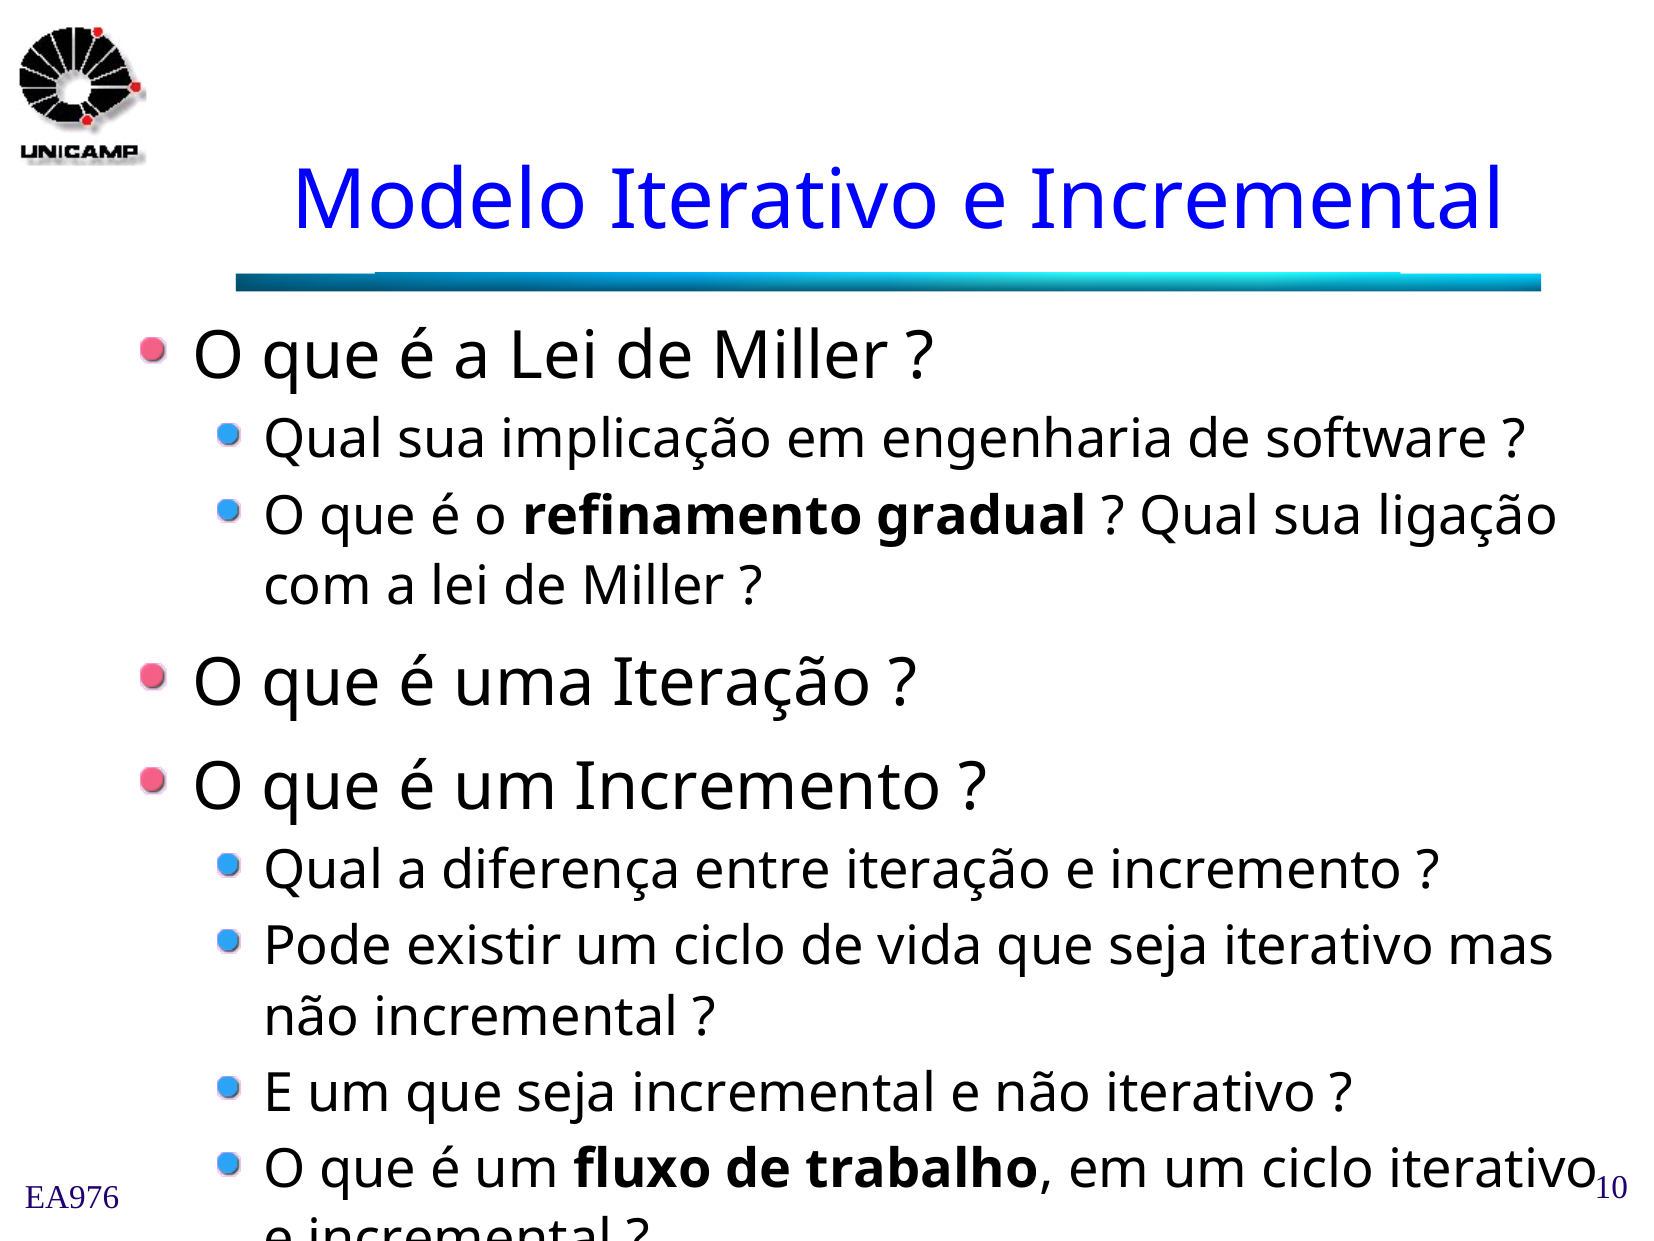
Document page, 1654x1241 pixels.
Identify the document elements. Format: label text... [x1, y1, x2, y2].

picture [216, 1167, 242, 1178]
title Modelo Iterativo e Incremental [264, 57, 1534, 250]
list O que é a Lei de Miller ? Qual sua implicação em engenharia de software ? O que é o refinamento gradual ? Qual sua ligação com a lei de Miller ? O que é uma Iteração ? O que é um Incremento ? Qual a diferença entre iteração e incremento ? Pode existir um ciclo de vida que seja iterativo mas não incremental ? E um que seja incremental e não iterativo ? O que é um fluxo de trabalho, em um ciclo iterativo e incremental ? [121, 309, 1625, 1167]
picture [125, 272, 1654, 295]
